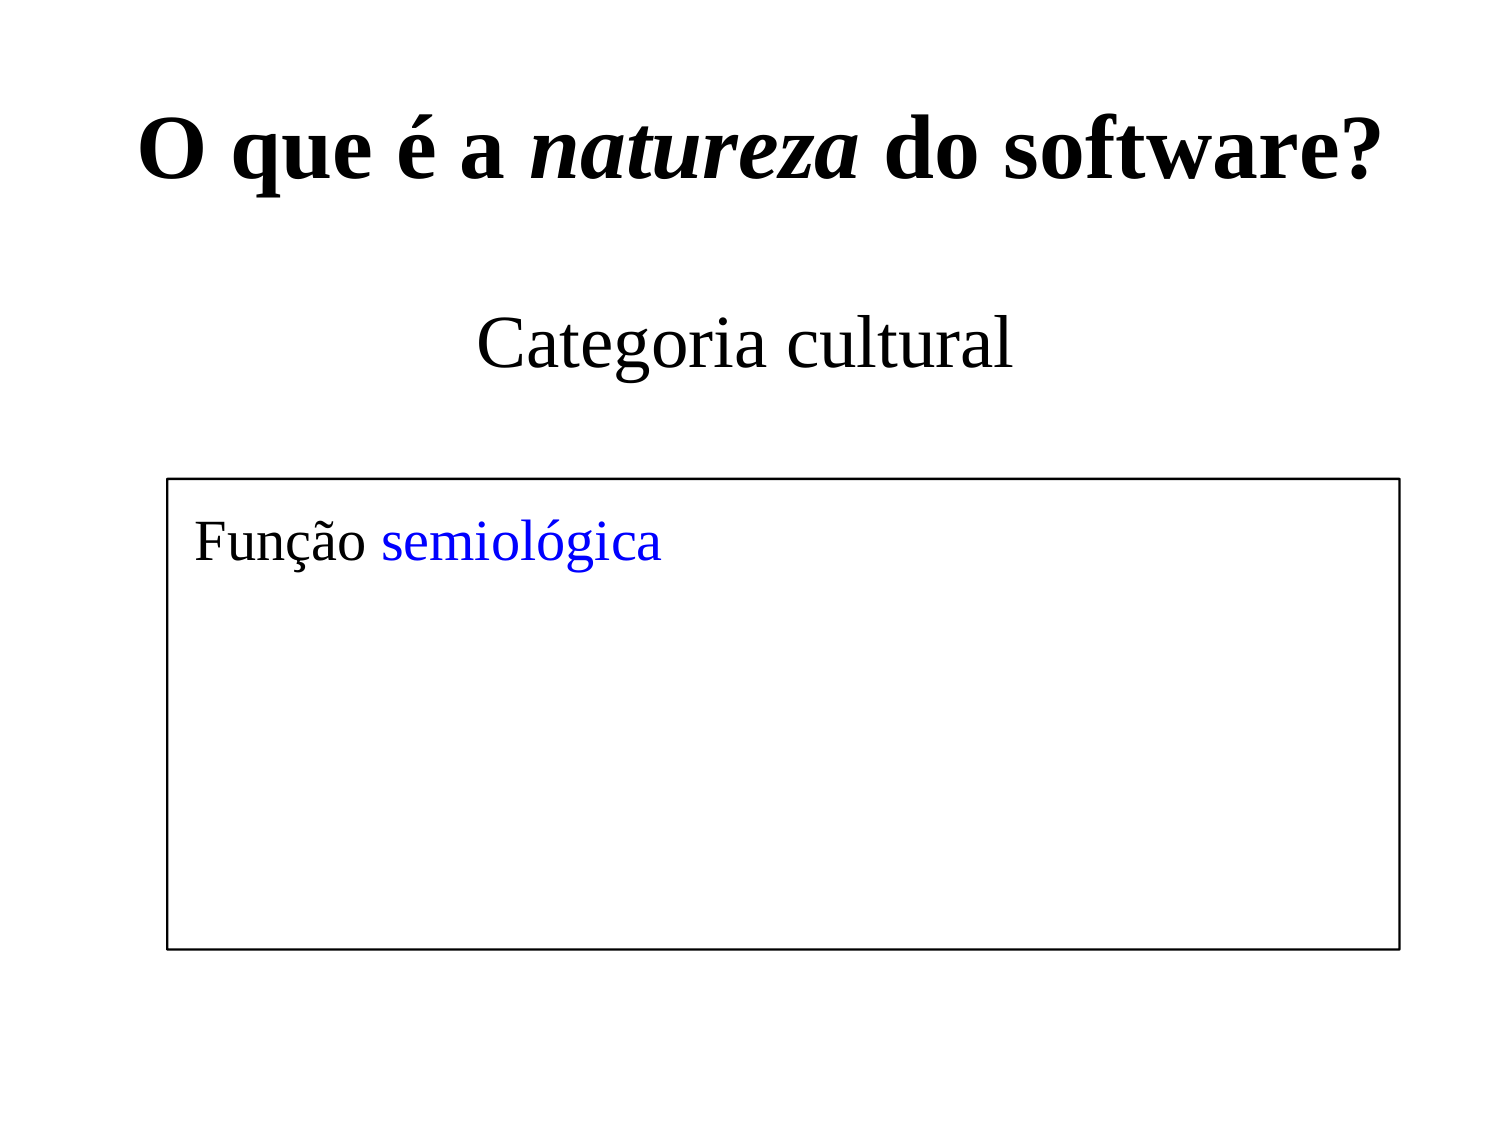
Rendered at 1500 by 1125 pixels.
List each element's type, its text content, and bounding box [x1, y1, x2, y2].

text_box Categoria cultural [389, 297, 1103, 390]
title O que é a natureza do software? [68, 78, 1455, 218]
text_box Função semiológica De cunho relacional entre função técnica e práticas sociais Derivada da semântica do código fonte [167, 478, 1400, 950]
